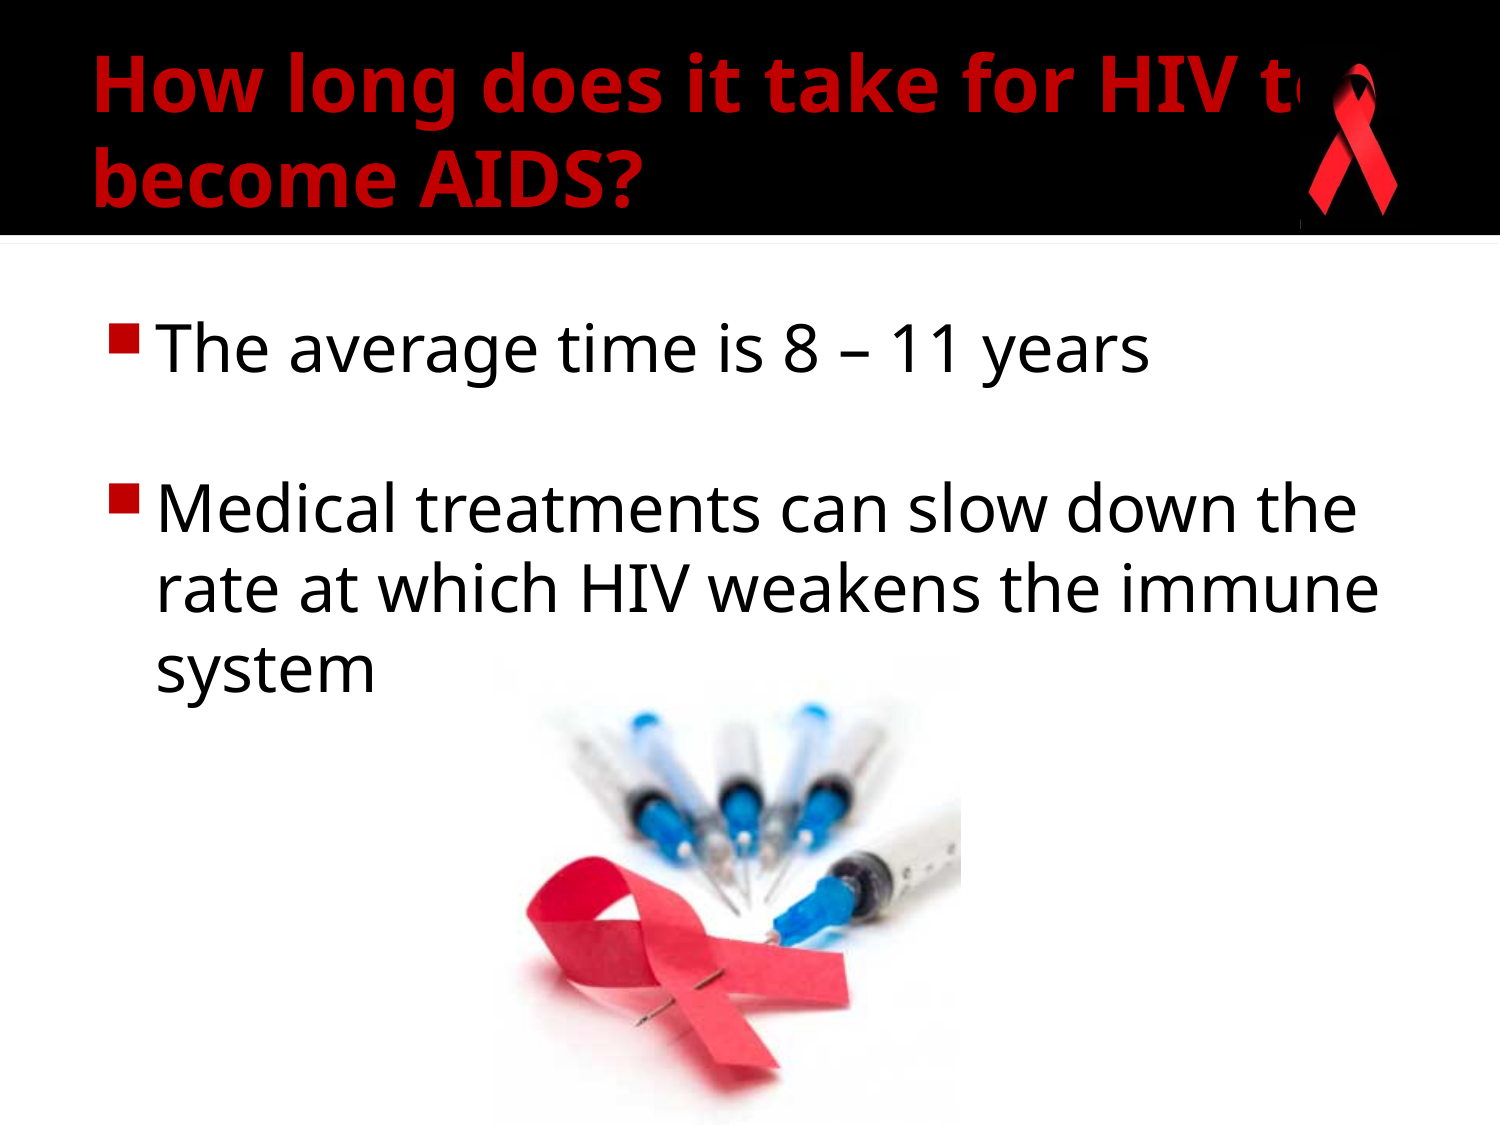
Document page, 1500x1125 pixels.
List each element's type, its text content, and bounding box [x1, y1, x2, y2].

list The average time is 8 – 11 years Medical treatments can slow down the rate at which HIV weakens the immune system [75, 291, 1425, 1050]
picture [1300, 46, 1414, 229]
title How long does it take for HIV to become AIDS? [75, 25, 1425, 231]
picture [492, 656, 961, 1125]
